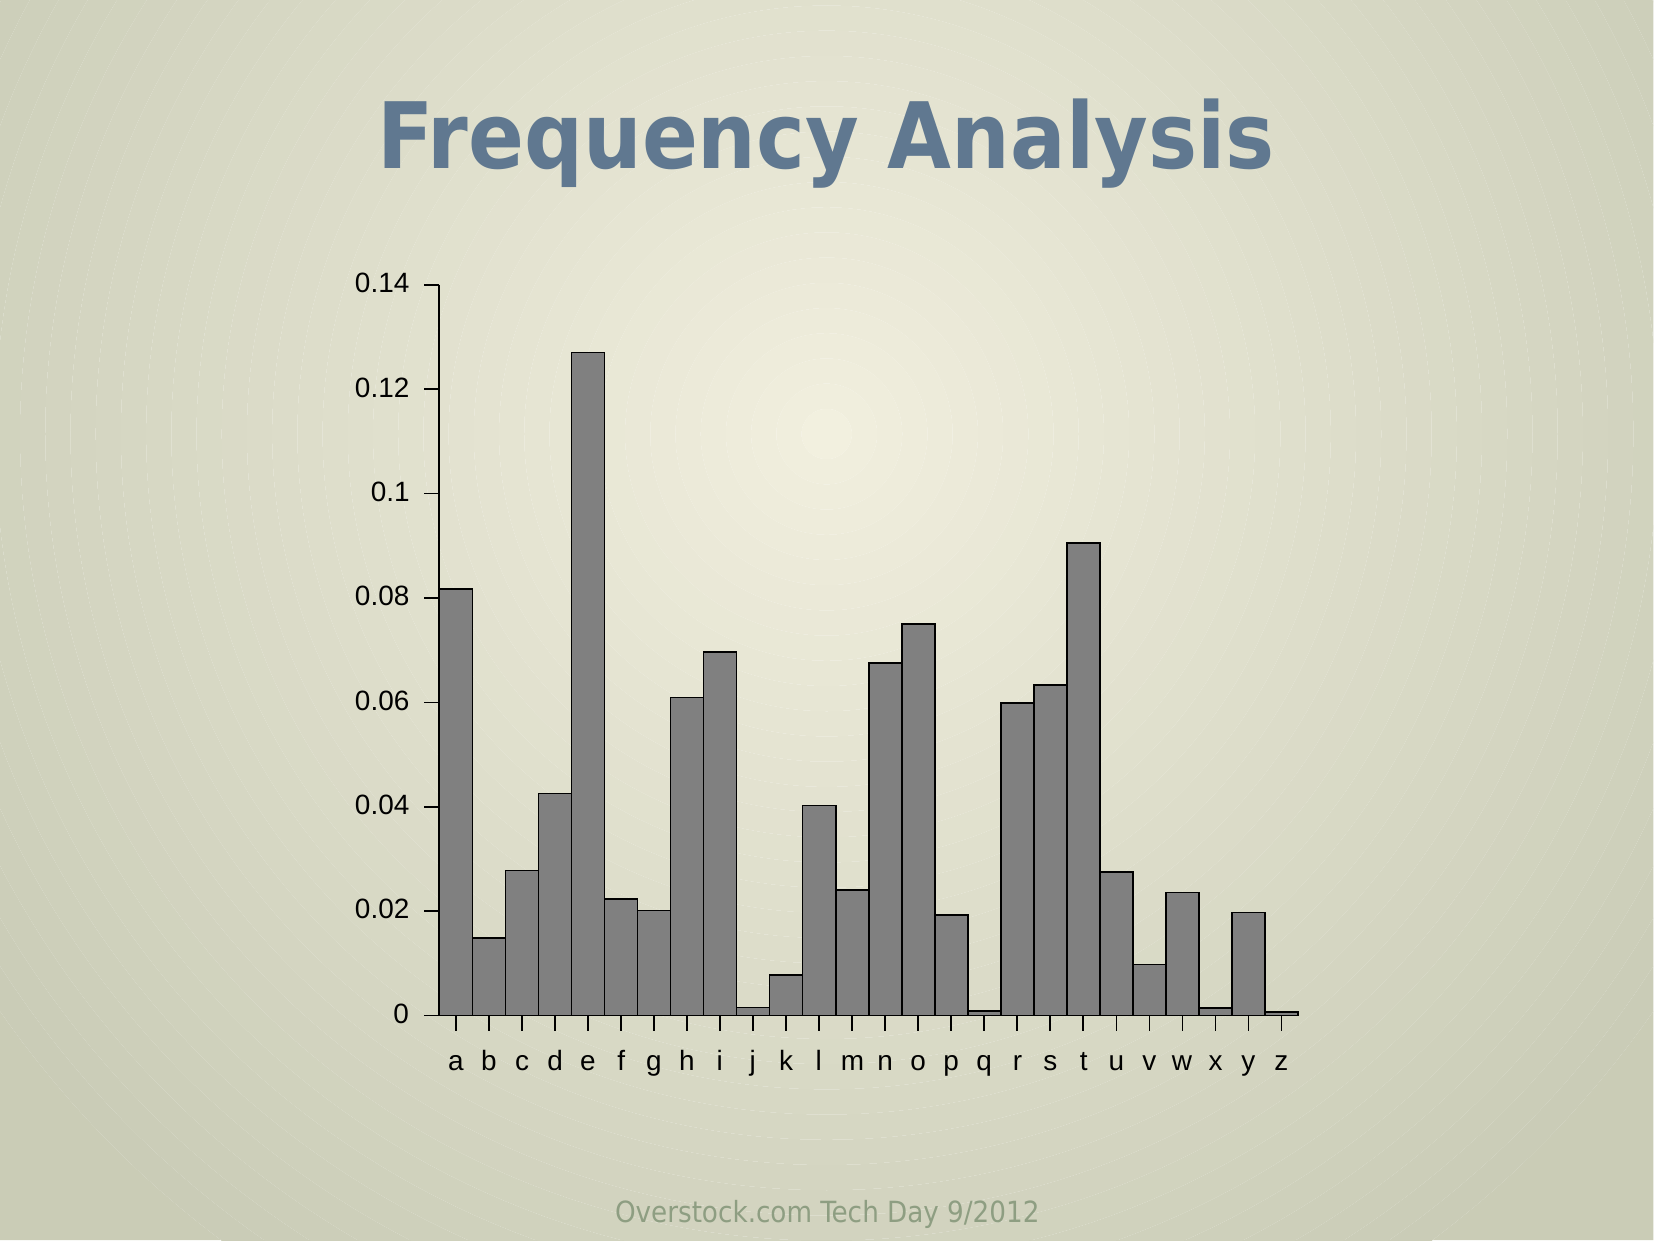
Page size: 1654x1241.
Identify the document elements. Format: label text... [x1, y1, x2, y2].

title Frequency Analysis [82, 49, 1571, 226]
picture [285, 255, 1336, 1096]
